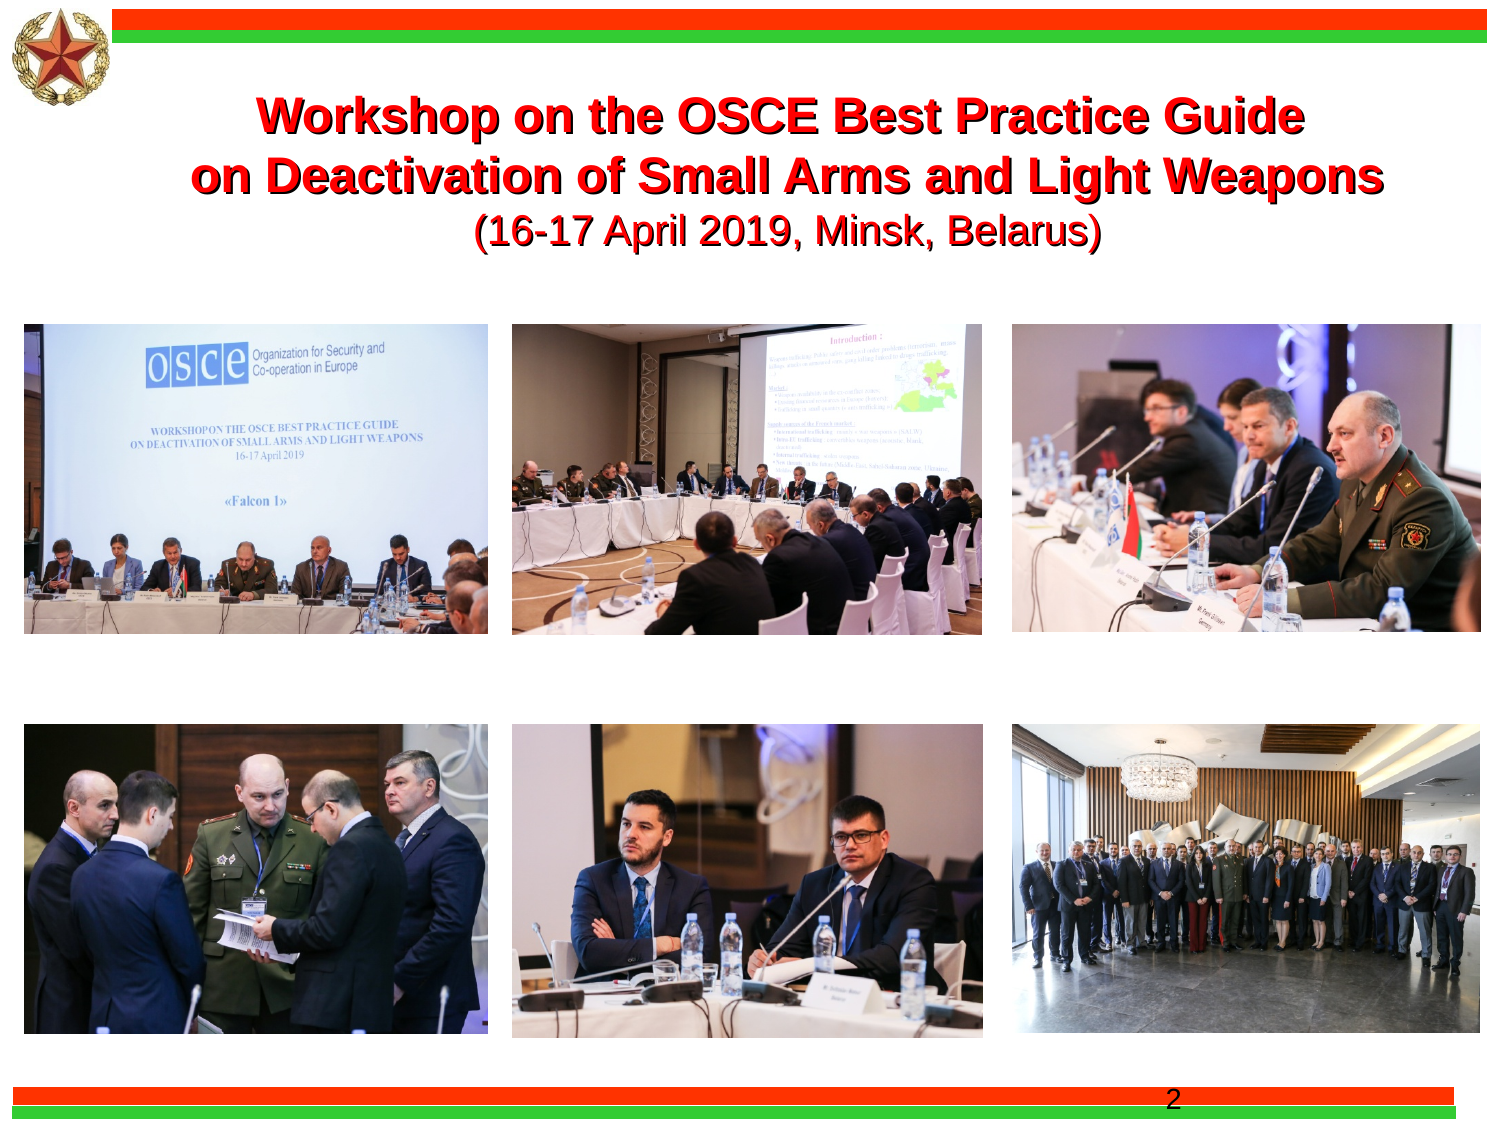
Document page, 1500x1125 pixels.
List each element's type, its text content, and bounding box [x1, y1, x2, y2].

picture [1012, 324, 1481, 632]
picture [24, 324, 488, 634]
text_box [12, 1037, 1500, 1125]
picture [1012, 725, 1480, 1033]
text_box Workshop on the OSCE Best Practice Guide on Deactivation of Small Arms and Light Weapons (16-17 April 2019, Minsk, Belarus) [113, 75, 1463, 260]
picture [512, 324, 982, 635]
picture [24, 725, 488, 1034]
picture [12, 8, 110, 106]
text_box [112, 9, 1487, 43]
picture [512, 725, 983, 1038]
